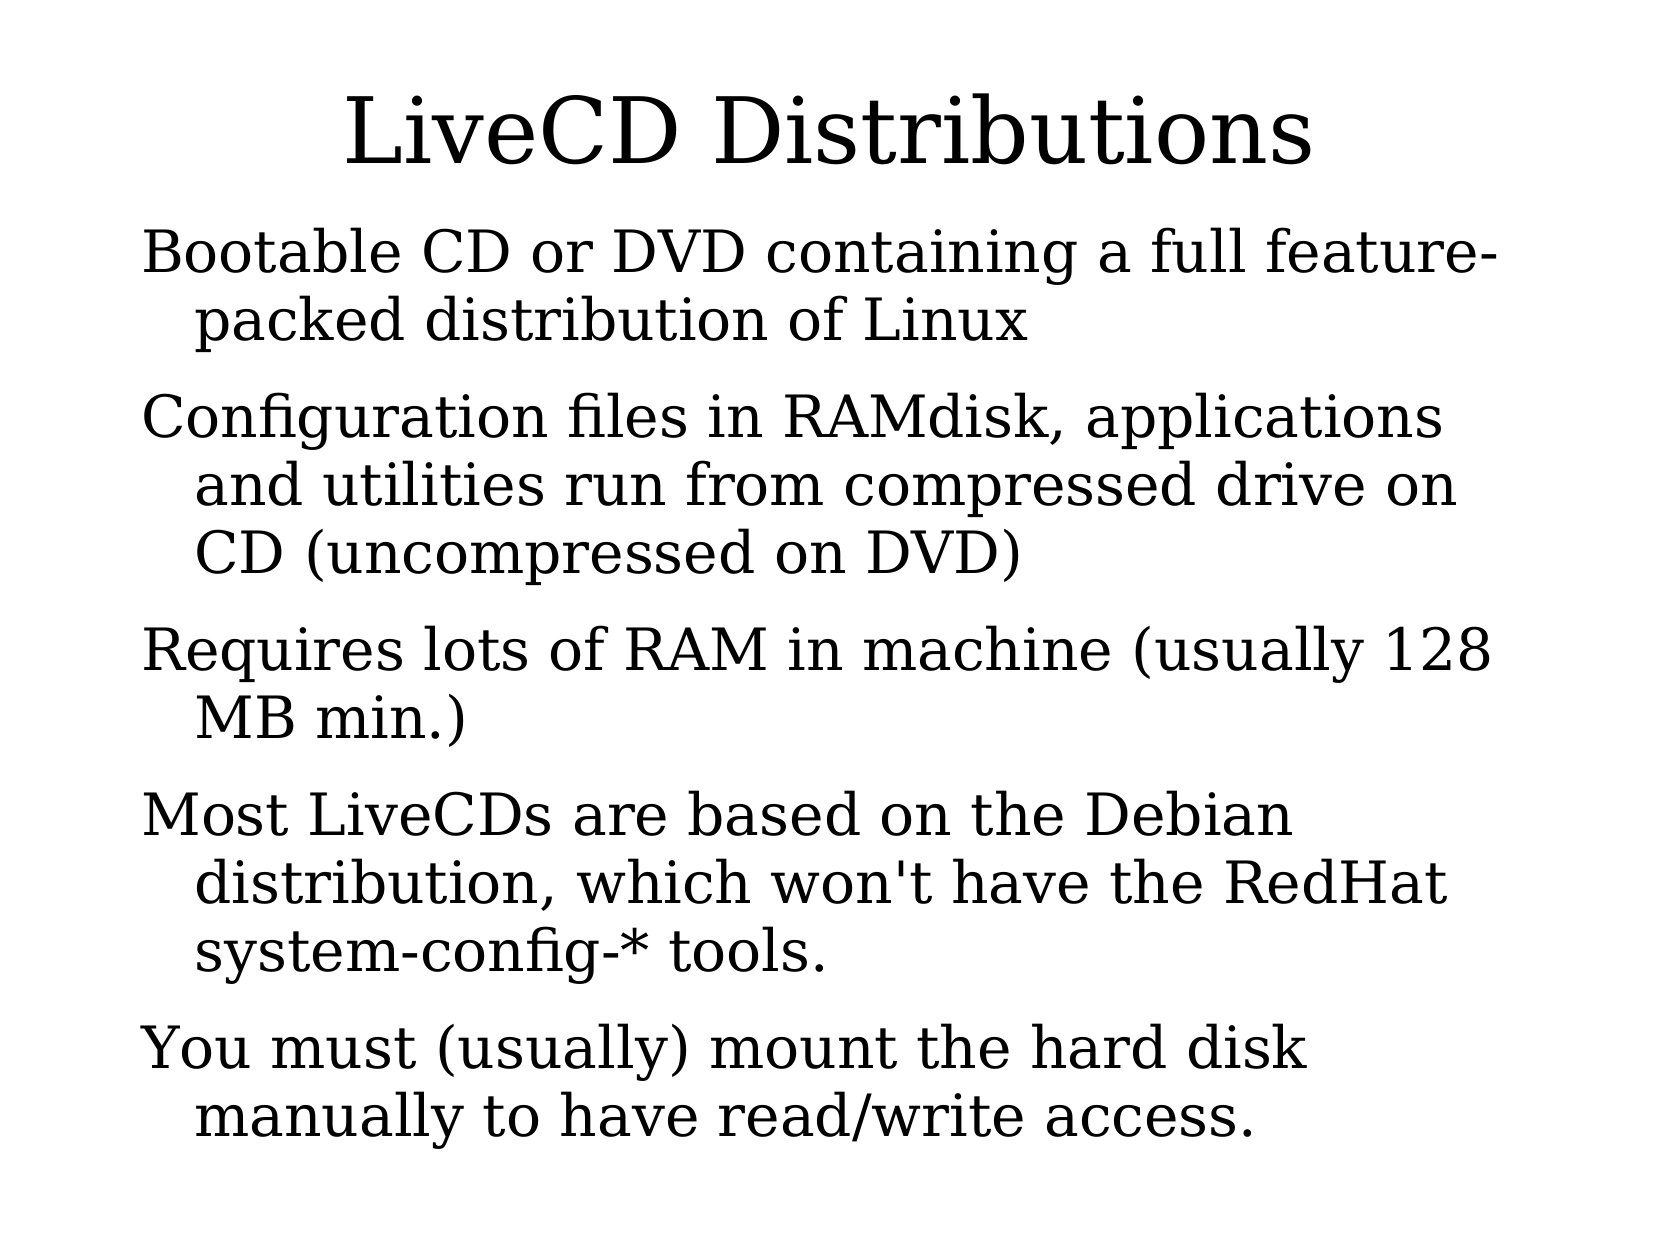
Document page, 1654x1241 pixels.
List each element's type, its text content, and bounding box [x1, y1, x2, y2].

title LiveCD Distributions [123, 27, 1536, 218]
list Bootable CD or DVD containing a full feature-packed distribution of Linux Configuration files in RAMdisk, applications and utilities run from compressed drive on CD (uncompressed on DVD) Requires lots of RAM in machine (usually 128 MB min.) Most LiveCDs are based on the Debian distribution, which won't have the RedHat system-config-* tools. You must (usually) mount the hard disk manually to have read/write access. [123, 218, 1536, 1241]
